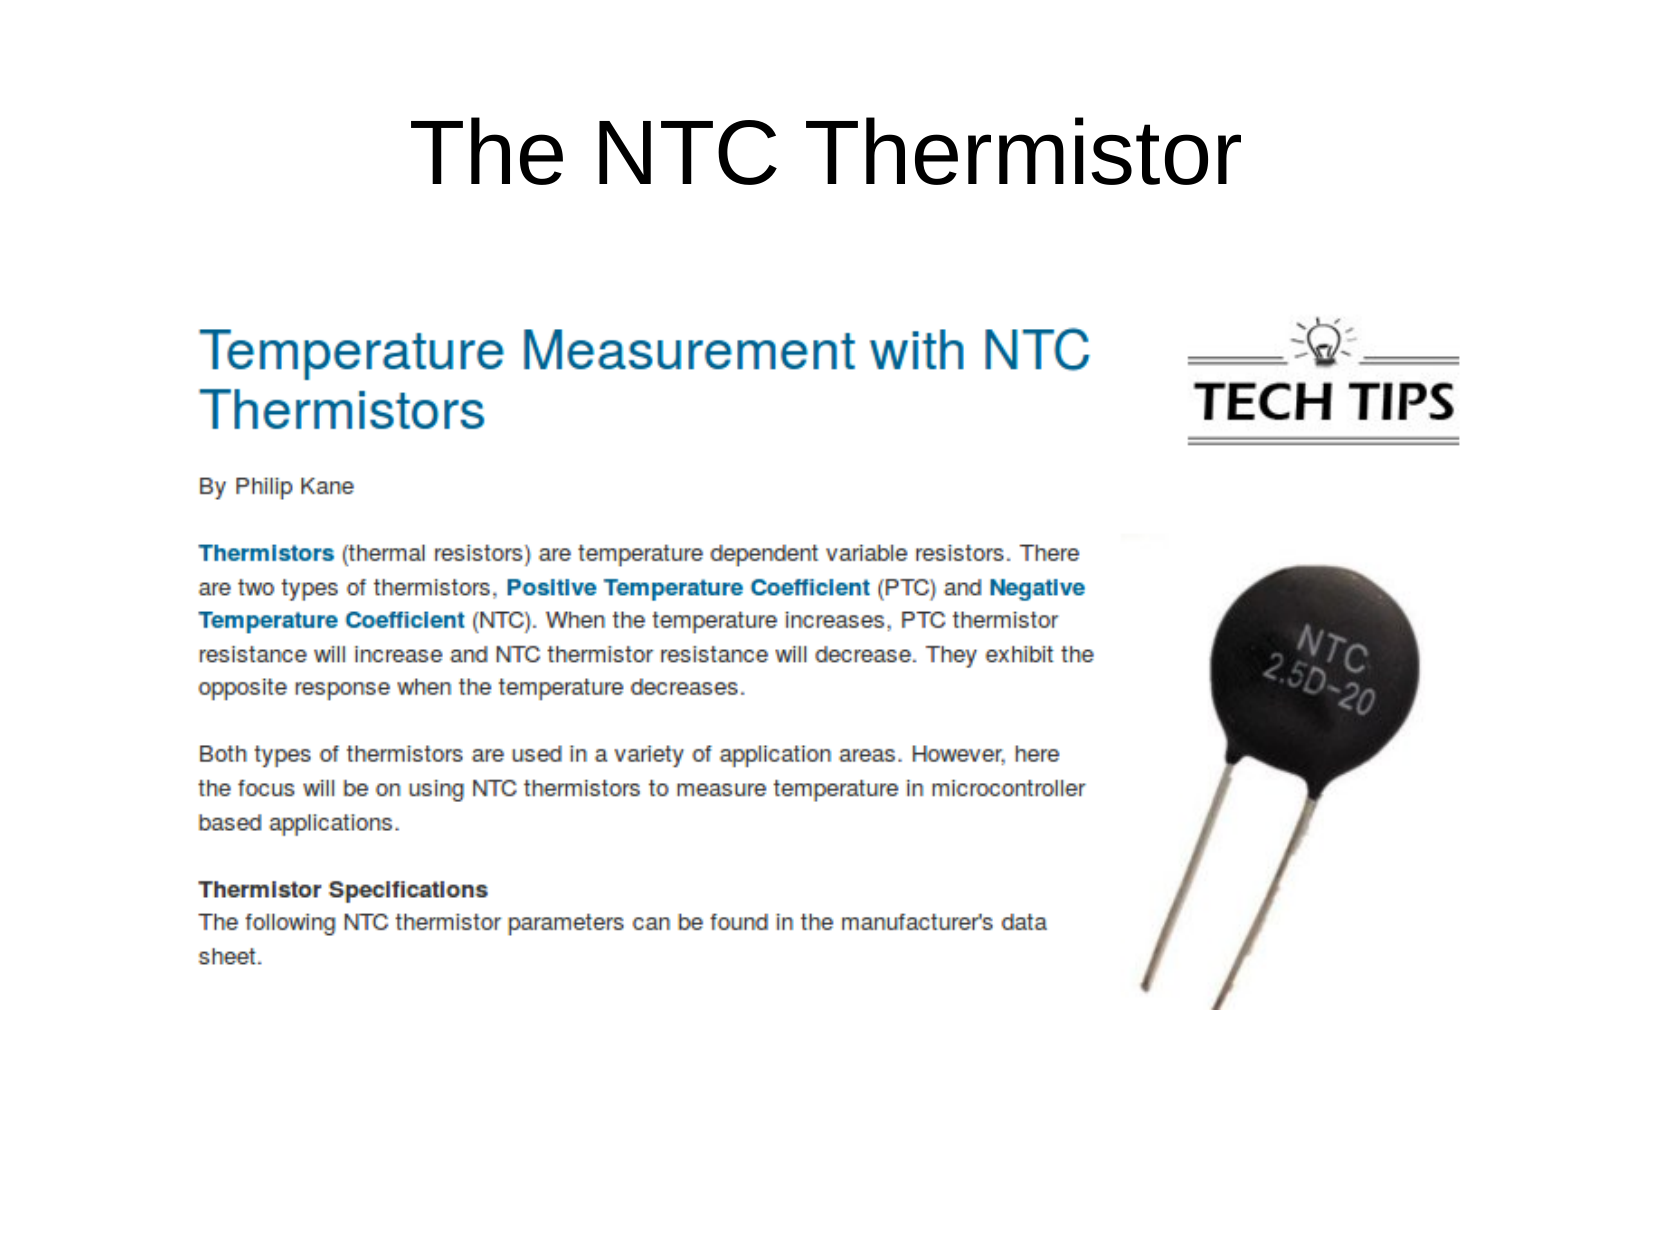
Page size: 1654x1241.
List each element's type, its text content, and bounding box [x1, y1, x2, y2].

picture [168, 290, 1485, 1010]
title The NTC Thermistor [82, 49, 1571, 257]
